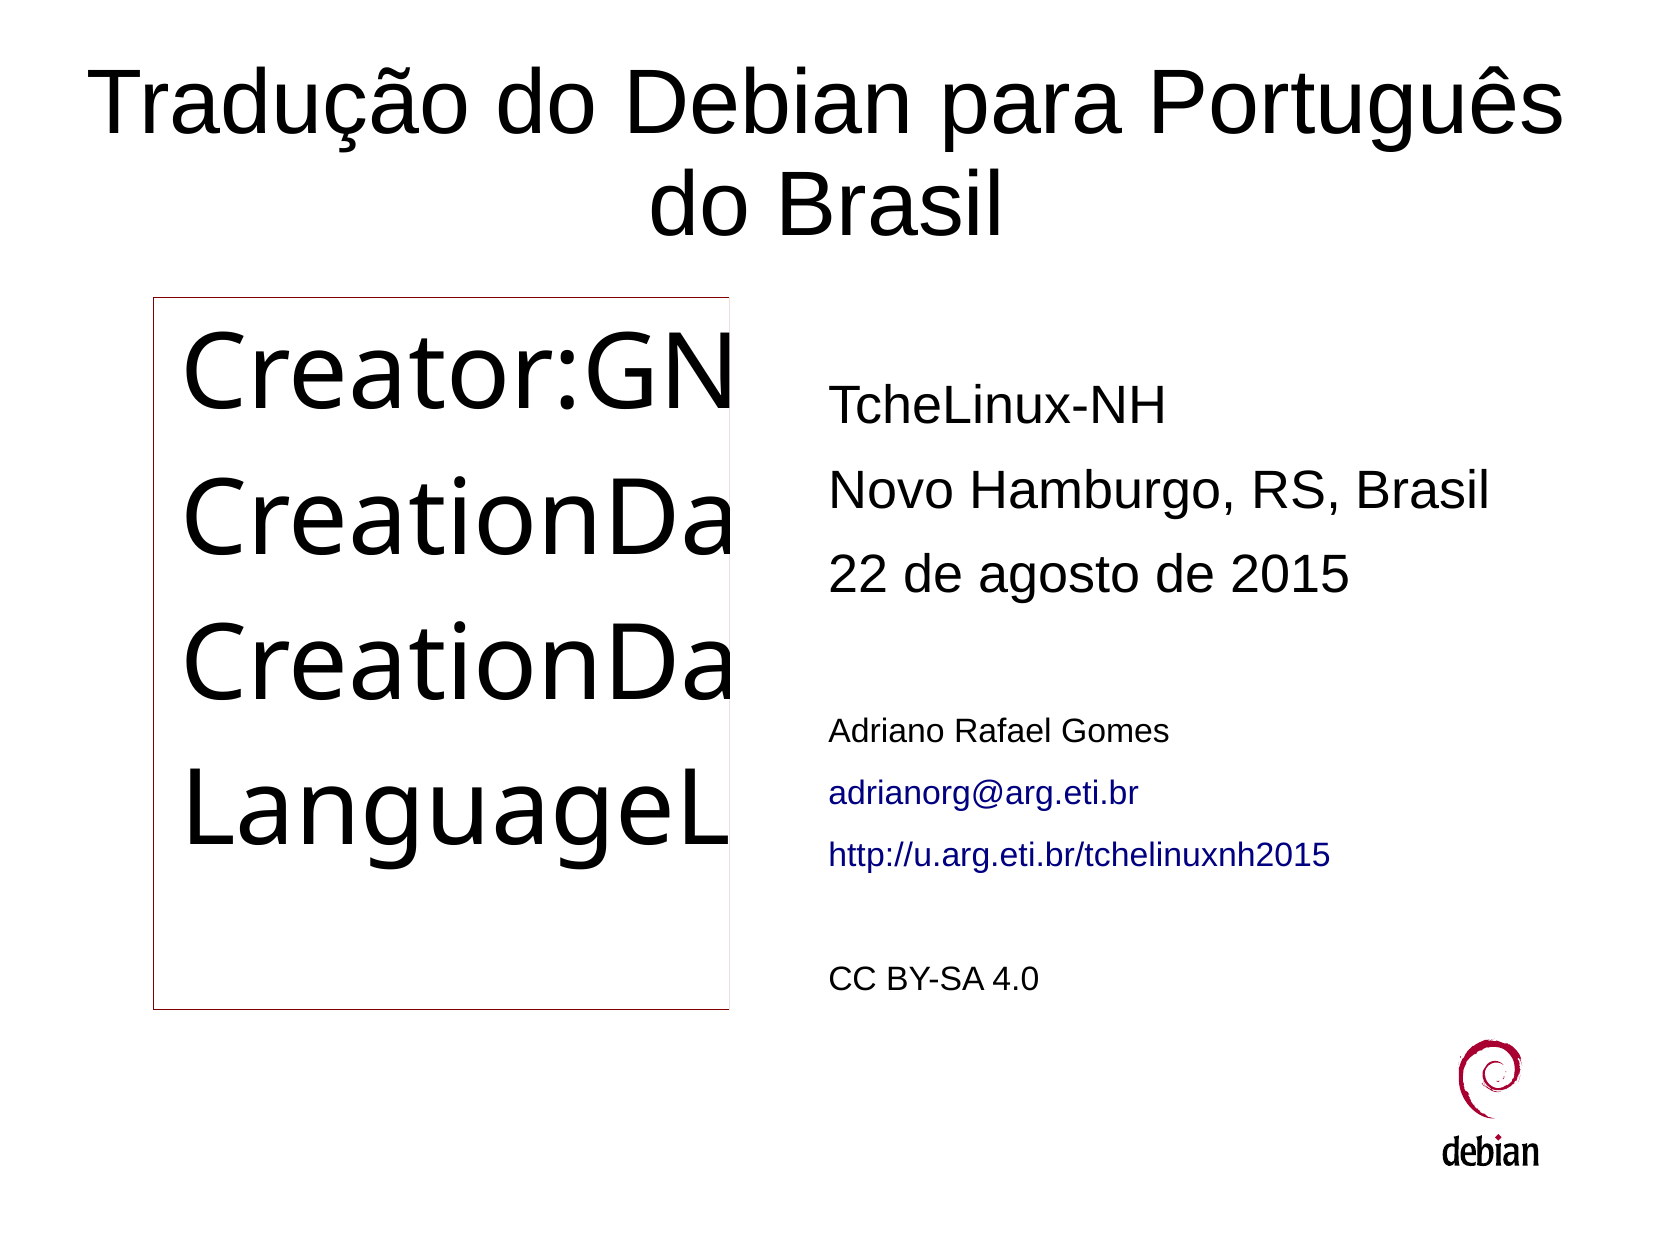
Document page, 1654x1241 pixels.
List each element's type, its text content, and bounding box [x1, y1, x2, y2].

list TcheLinux-NH Novo Hamburgo, RS, Brasil 22 de agosto de 2015 Adriano Rafael Gomes adrianorg@arg.eti.br http://u.arg.eti.br/tchelinuxnh2015 CC BY-SA 4.0 [828, 290, 1539, 1010]
picture [146, 290, 730, 1010]
title Tradução do Debian para Português do Brasil [82, 49, 1571, 257]
